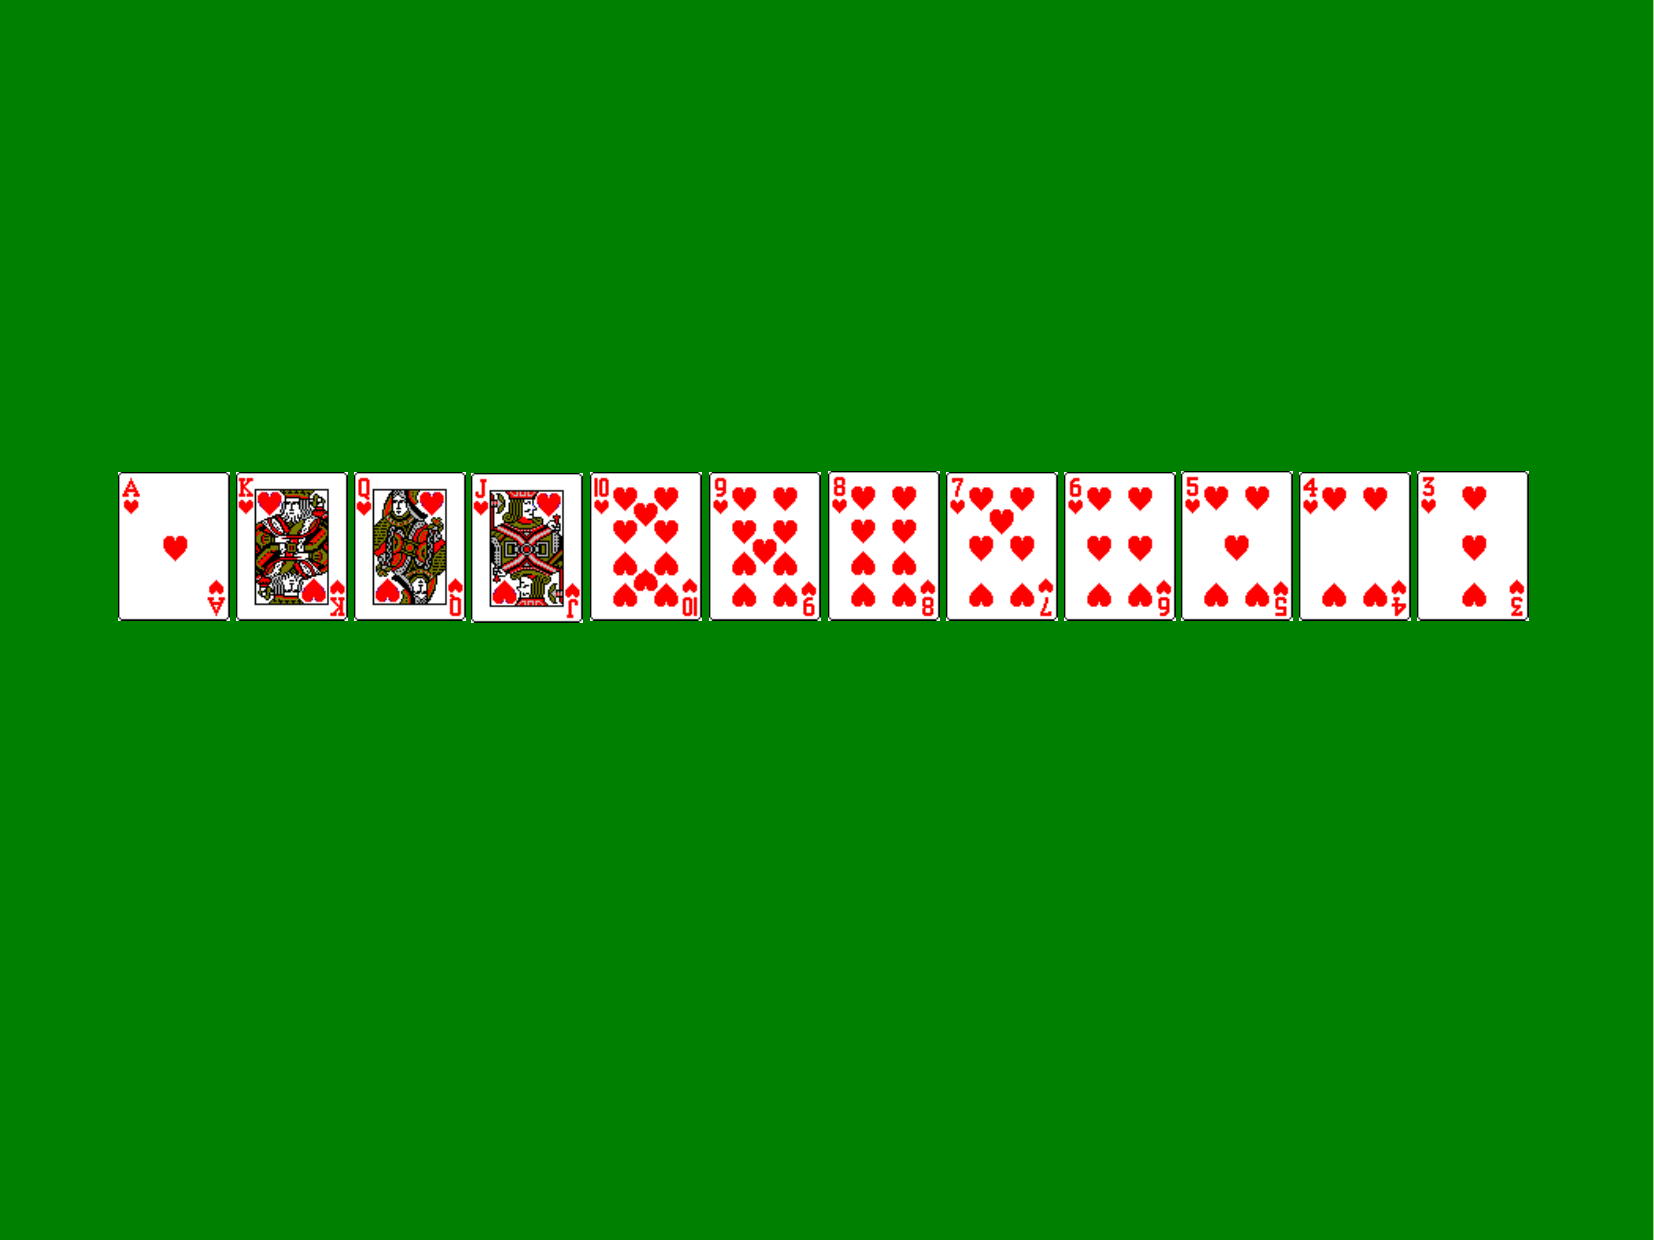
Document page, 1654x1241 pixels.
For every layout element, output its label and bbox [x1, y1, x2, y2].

picture [354, 472, 466, 621]
picture [590, 472, 702, 621]
picture [709, 472, 821, 621]
picture [118, 472, 230, 621]
picture [1181, 471, 1293, 621]
picture [1417, 471, 1529, 621]
picture [1299, 472, 1411, 621]
picture [828, 471, 940, 621]
picture [946, 472, 1058, 621]
picture [471, 473, 583, 623]
picture [1064, 472, 1176, 621]
picture [236, 472, 348, 621]
